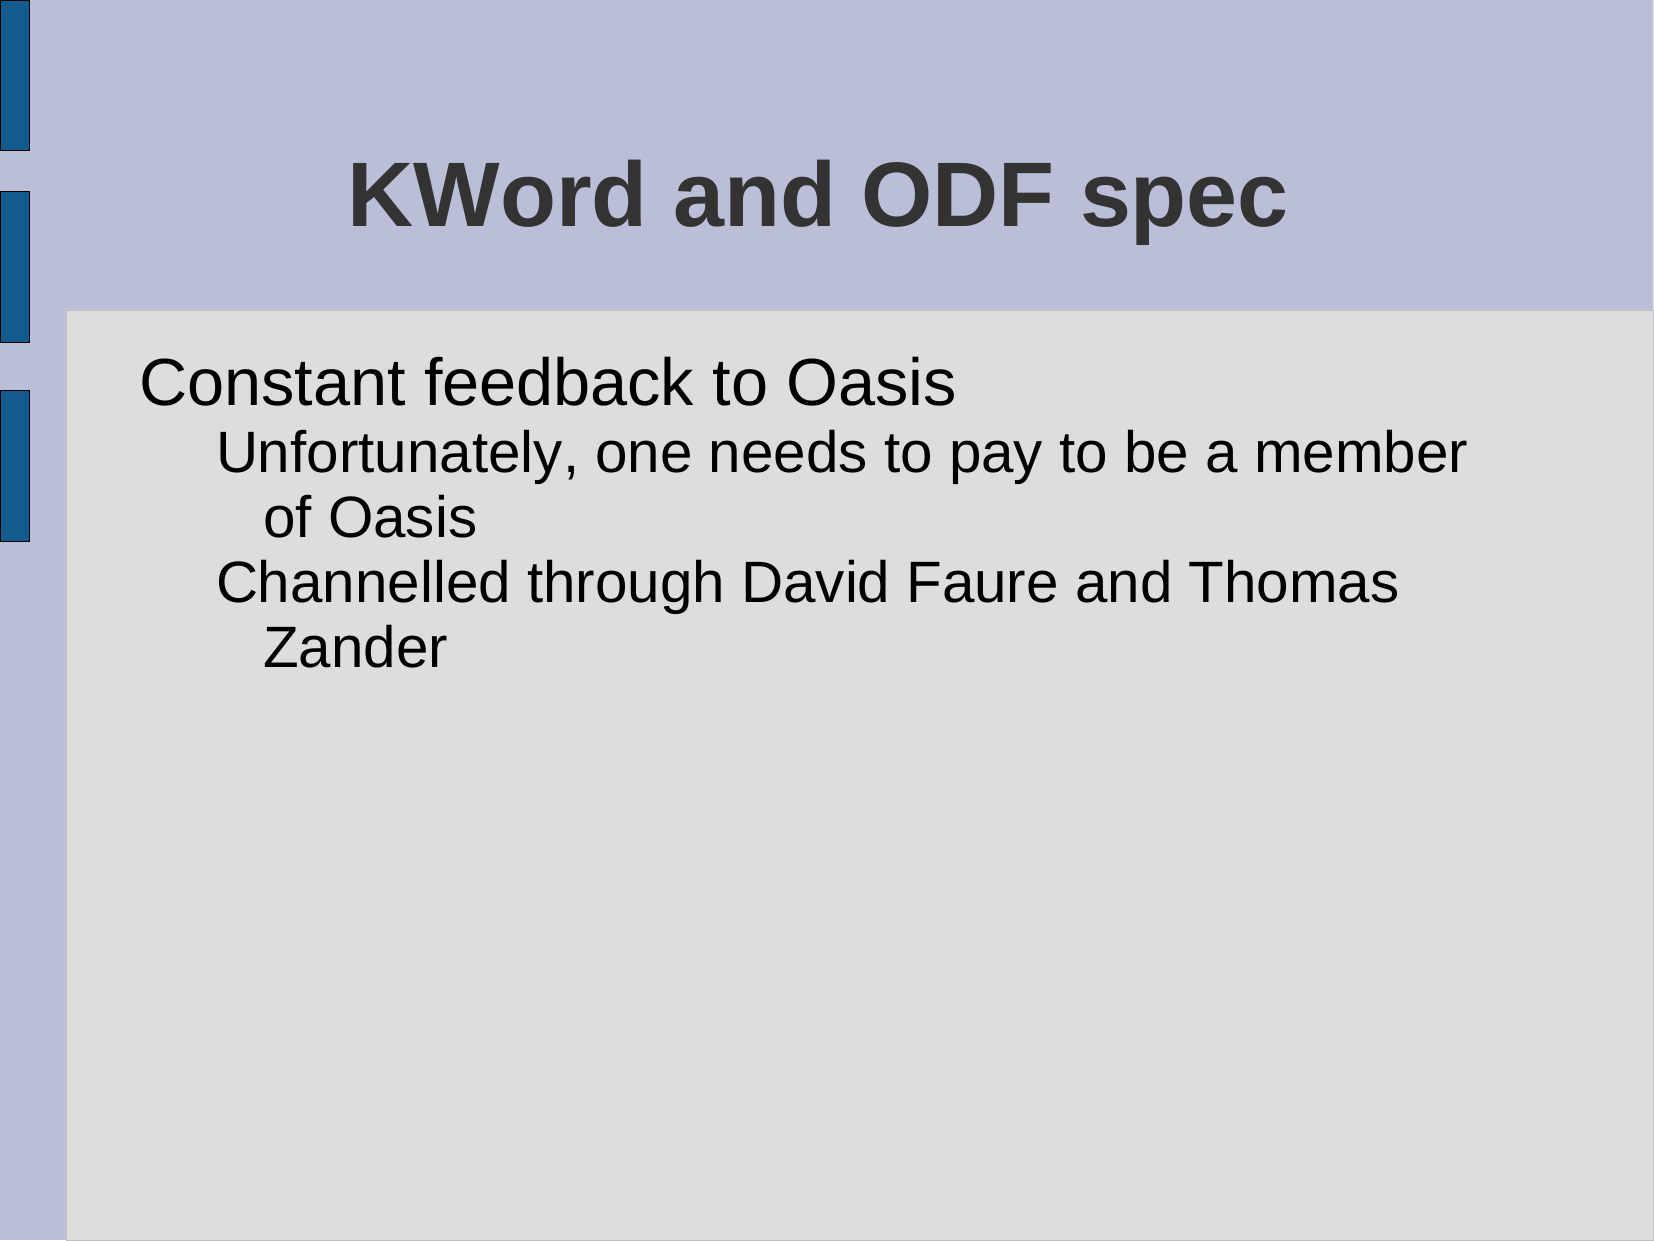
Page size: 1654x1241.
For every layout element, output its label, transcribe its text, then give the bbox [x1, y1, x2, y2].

list Constant feedback to Oasis Unfortunately, one needs to pay to be a member of Oasis Channelled through David Faure and Thomas Zander [121, 344, 1534, 1112]
title KWord and ODF spec [121, 98, 1534, 291]
